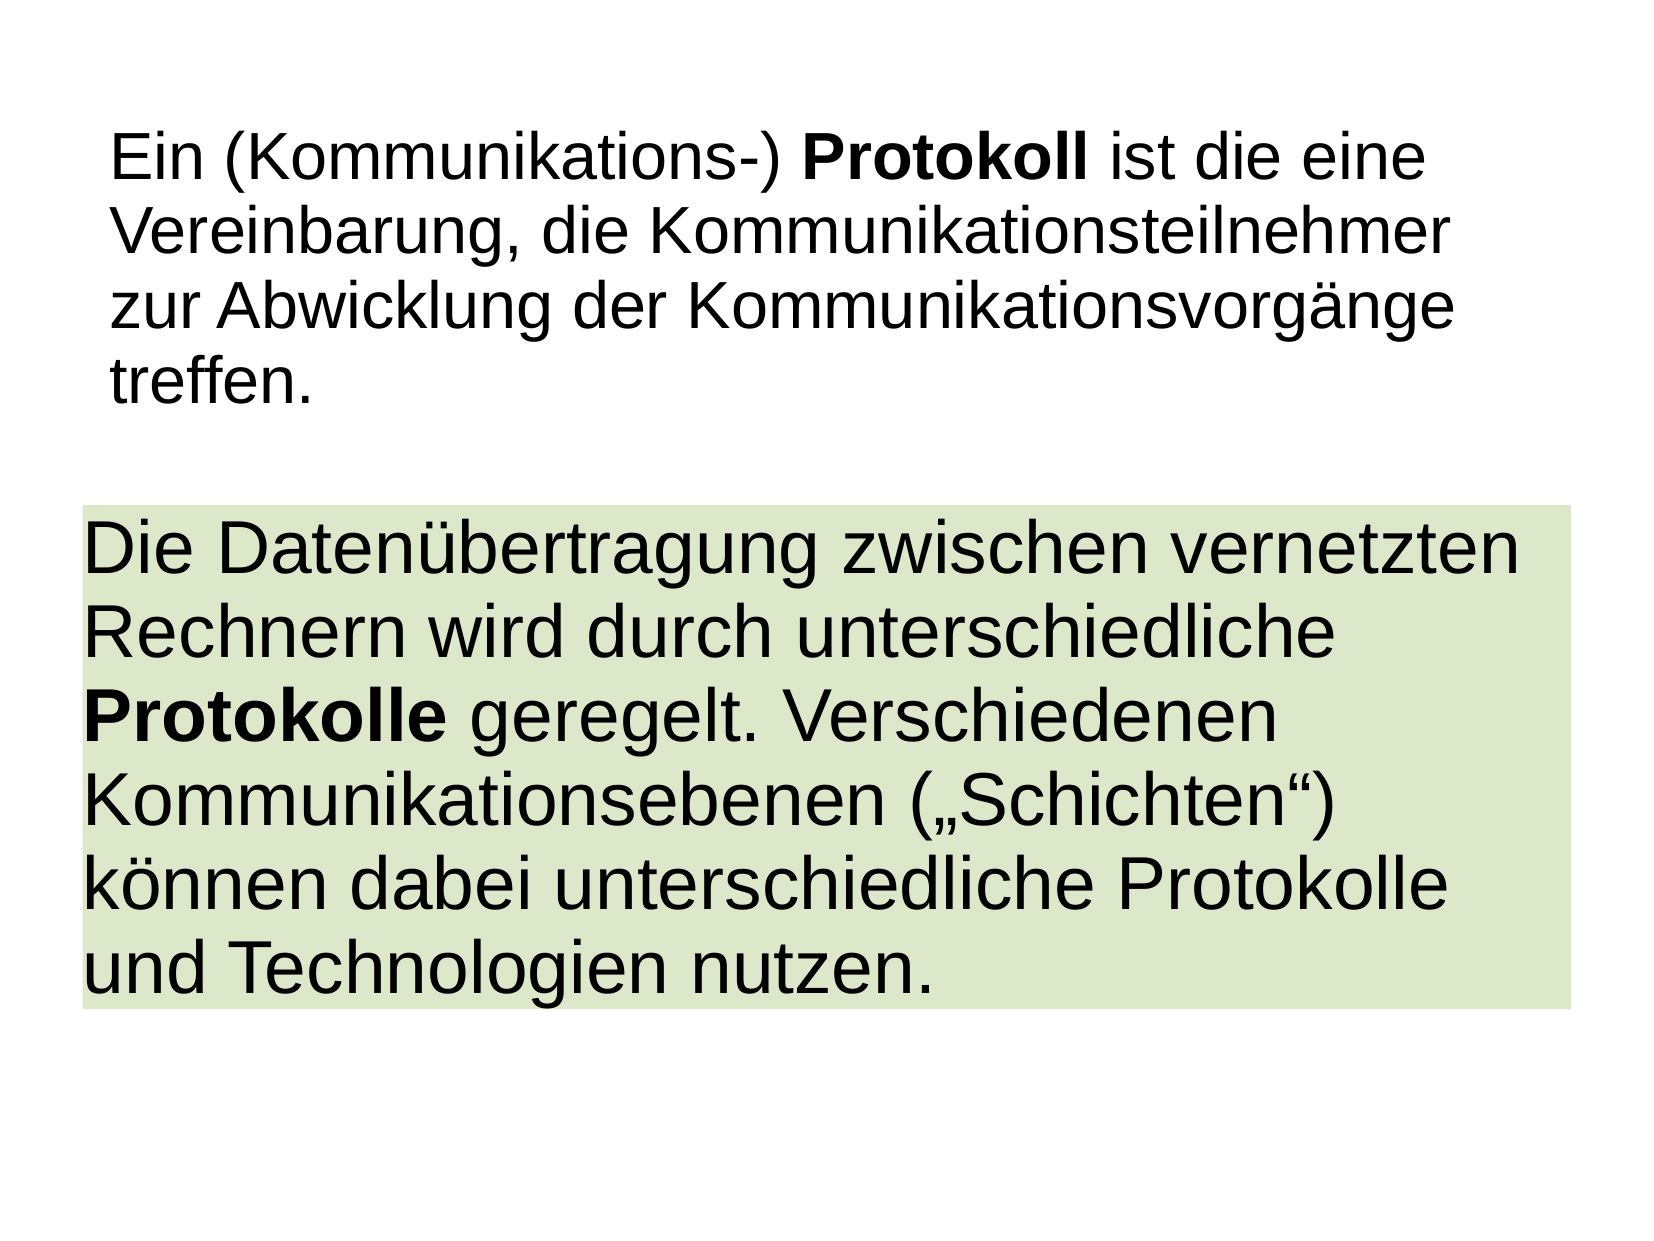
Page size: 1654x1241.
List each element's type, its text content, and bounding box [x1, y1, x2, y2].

text_box Ein (Kommunikations-) Protokoll ist die eine Vereinbarung, die Kommunikationsteilnehmer zur Abwicklung der Kommunikationsvorgänge treffen. [94, 111, 1548, 426]
title Die Datenübertragung zwischen vernetzten Rechnern wird durch unterschiedliche Protokolle geregelt. Verschiedenen Kommunikationsebenen („Schichten“) können dabei unterschiedliche Protokolle und Technologien nutzen. [82, 505, 1571, 1010]
